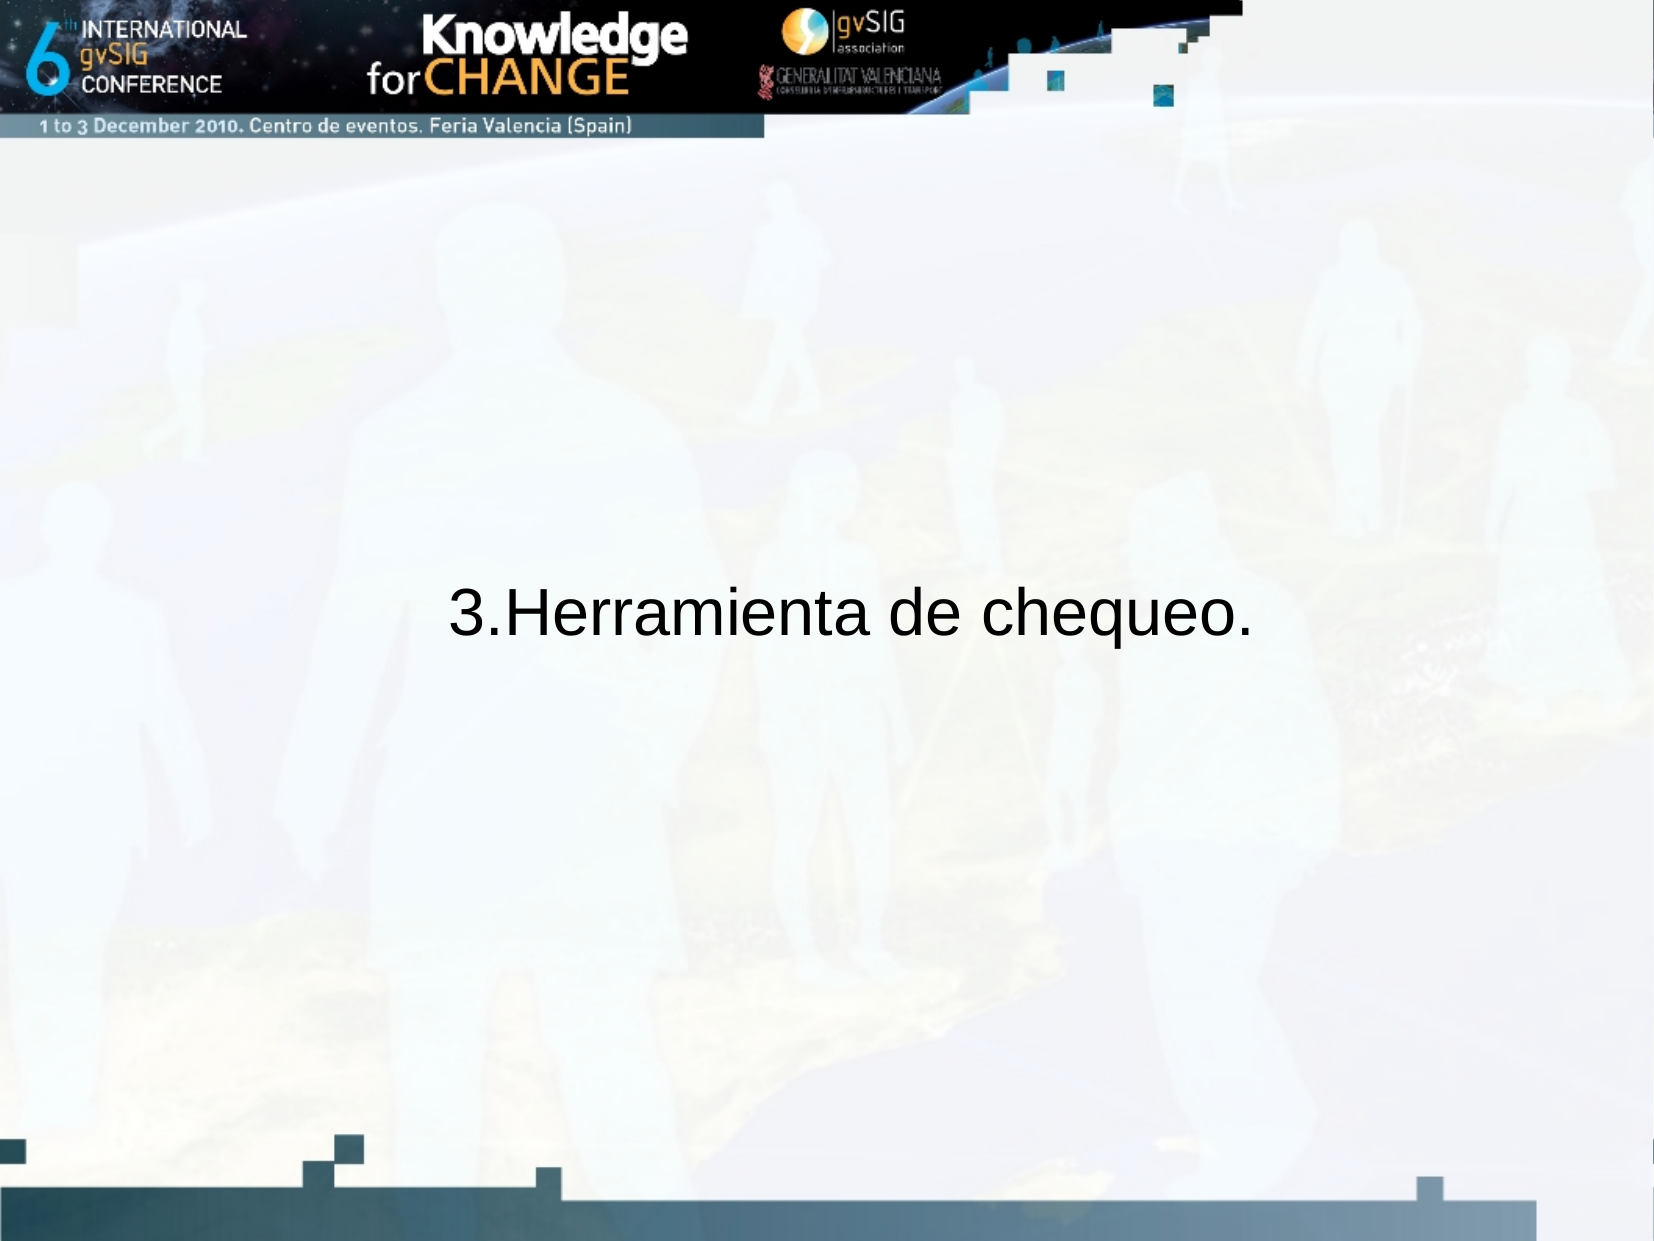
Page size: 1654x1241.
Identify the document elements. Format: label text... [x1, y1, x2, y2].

text_box 3.Herramienta de chequeo. [413, 574, 1286, 650]
picture [0, 0, 1654, 1241]
